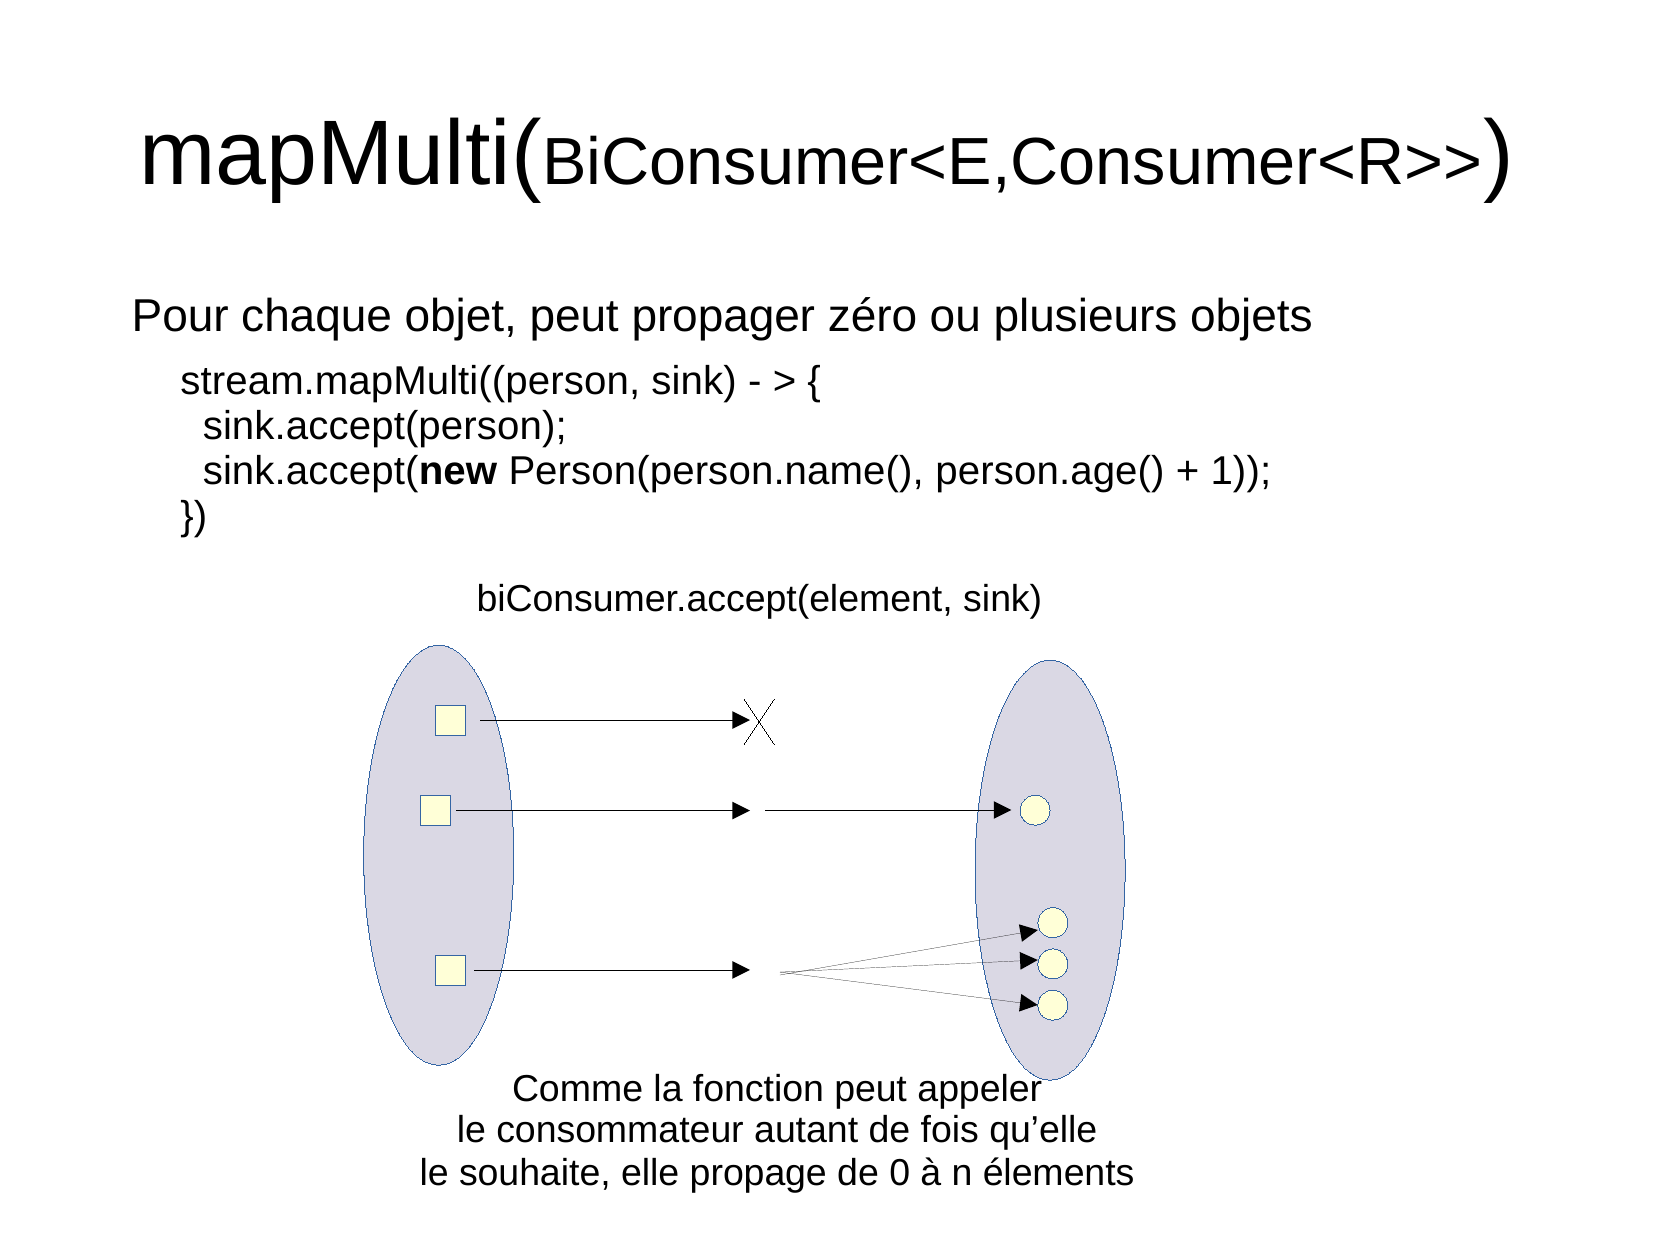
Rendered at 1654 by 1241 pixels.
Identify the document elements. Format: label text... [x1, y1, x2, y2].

text_box Comme la fonction peut appeler le consommateur autant de fois qu’elle le souhaite, elle propage de 0 à n élements [404, 1059, 1150, 1201]
text_box [363, 645, 514, 1059]
list Pour chaque objet, peut propager zéro ou plusieurs objets stream.mapMulti((person, sink) - > { sink.accept(person); sink.accept(new Person(person.name(), person.age() + 1)); }) [82, 290, 1571, 541]
title mapMulti(BiConsumer<E,Consumer<R>>) [82, 49, 1571, 257]
text_box biConsumer.accept(element, sink) [461, 570, 1058, 627]
text_box [975, 660, 1126, 1059]
